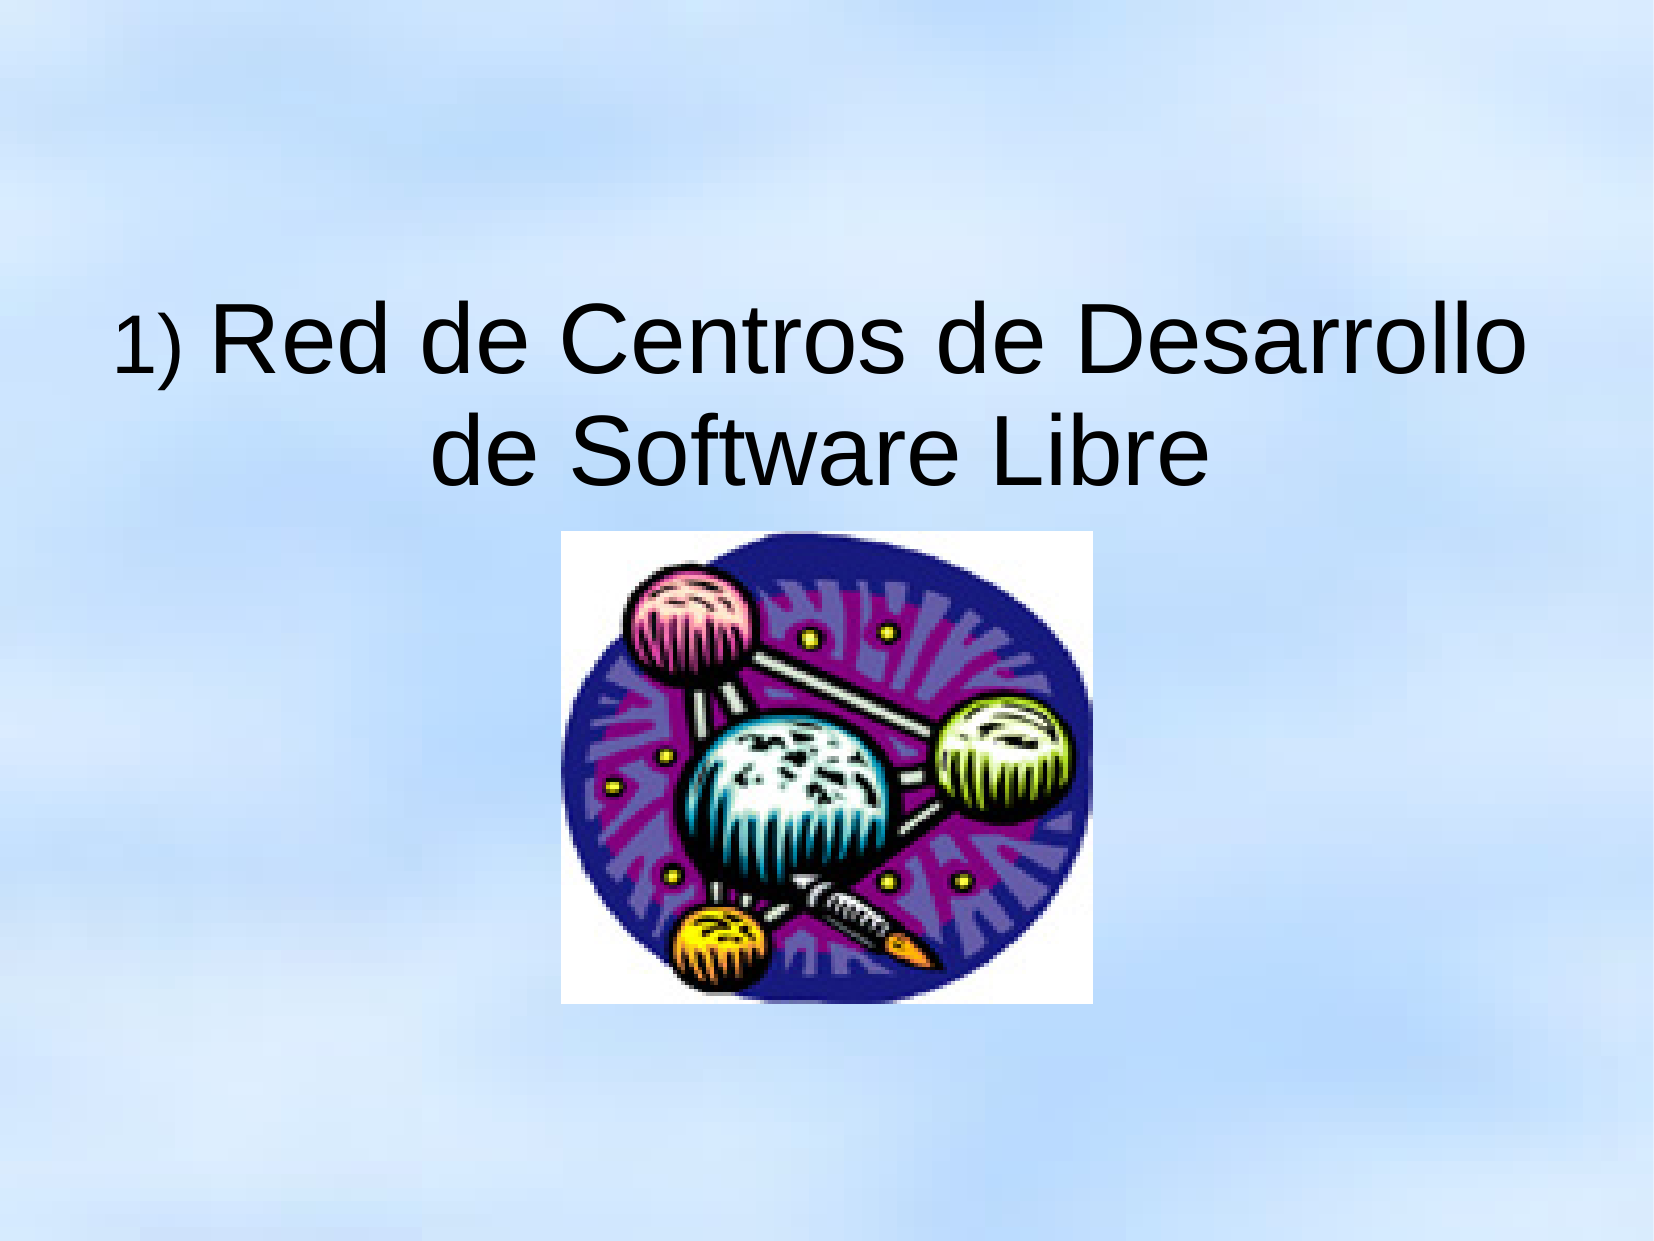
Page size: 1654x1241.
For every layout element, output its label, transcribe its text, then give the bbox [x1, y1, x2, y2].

picture [0, 0, 1654, 1241]
title 1) Red de Centros de Desarrollo de Software Libre [76, 282, 1565, 507]
